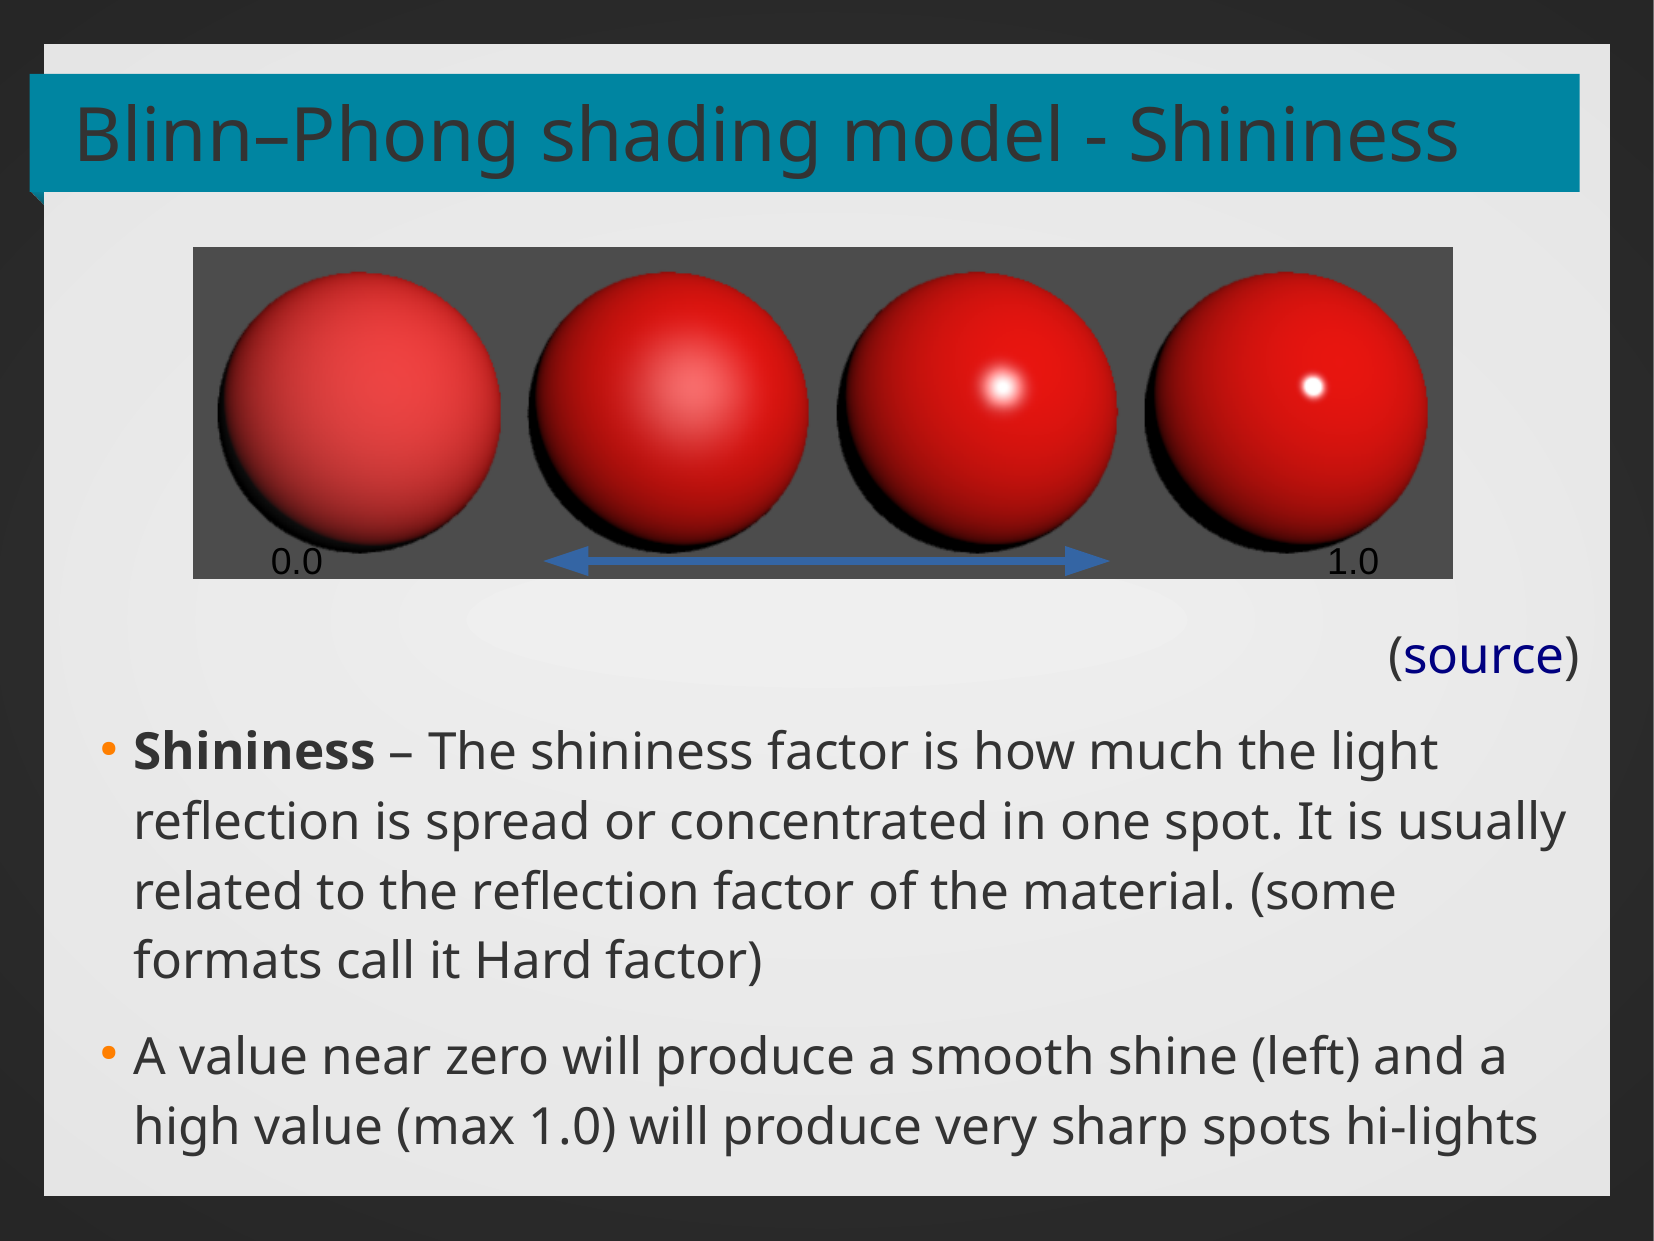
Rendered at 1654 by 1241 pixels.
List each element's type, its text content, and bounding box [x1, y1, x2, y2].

list (source) Shininess – The shininess factor is how much the light reflection is spread or concentrated in one spot. It is usually related to the reflection factor of the material. (some formats call it Hard factor) A value near zero will produce a smooth shine (left) and a high value (max 1.0) will produce very sharp spots hi-lights [73, 236, 1580, 1167]
picture [193, 247, 1453, 579]
title Blinn–Phong shading model - Shininess [73, 73, 1565, 192]
